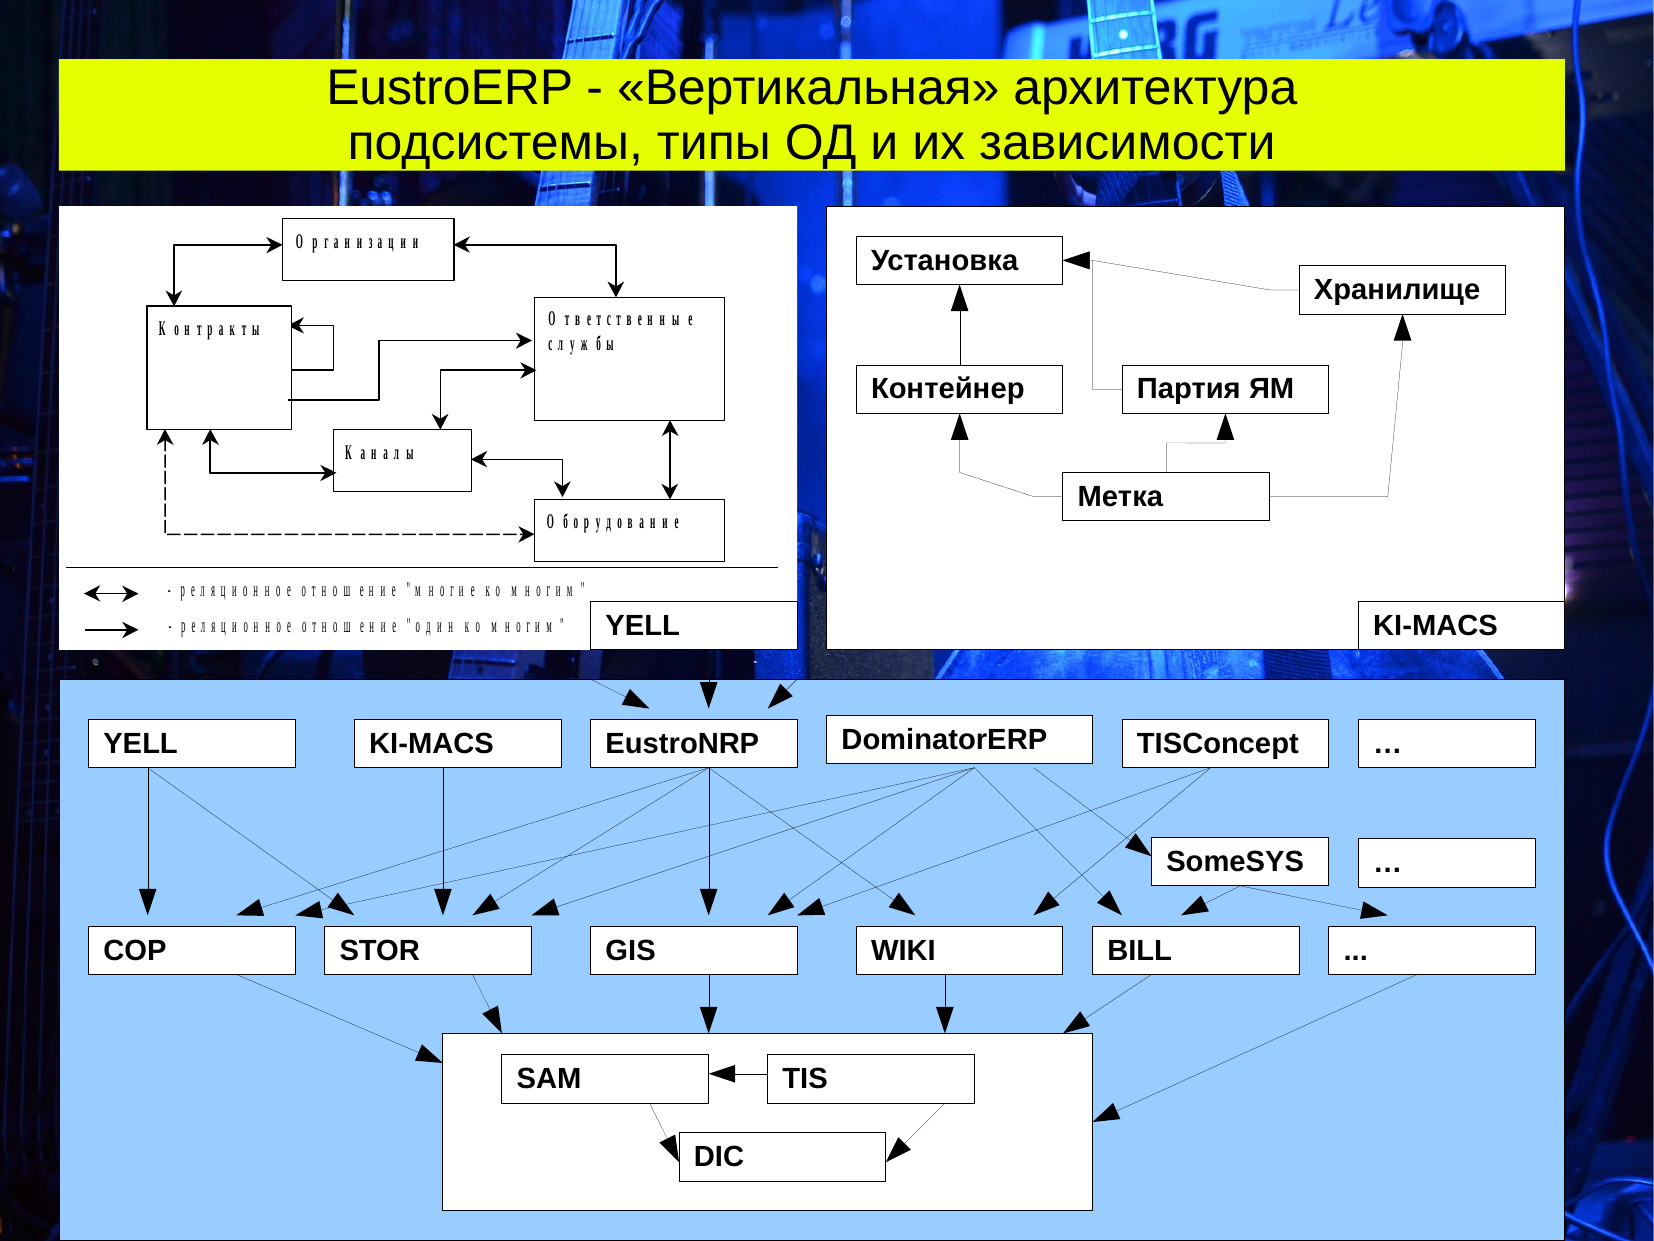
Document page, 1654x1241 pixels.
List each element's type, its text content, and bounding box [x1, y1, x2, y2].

text_box BILL [1092, 926, 1300, 975]
text_box Установка [856, 236, 1063, 285]
text_box YELL [590, 601, 798, 650]
text_box [59, 679, 1565, 1241]
picture [0, 0, 1654, 1241]
text_box [826, 206, 1565, 650]
text_box KI-MACS [354, 719, 562, 768]
text_box GIS [590, 926, 798, 975]
text_box DominatorERP [826, 715, 1093, 764]
text_box STOR [324, 926, 532, 975]
text_box Партия ЯМ [1122, 365, 1329, 414]
text_box SAM [501, 1054, 709, 1104]
text_box TISConcept [1122, 719, 1329, 768]
text_box … [1358, 719, 1536, 768]
text_box … [1358, 838, 1536, 888]
text_box TIS [767, 1054, 975, 1104]
text_box DIC [679, 1132, 886, 1182]
text_box EustroNRP [590, 719, 798, 768]
text_box WIKI [856, 926, 1063, 975]
text_box KI-MACS [1358, 601, 1565, 650]
title EustroERP - «Вертикальная» архитектура подсистемы, типы ОД и их зависимости [58, 59, 1565, 171]
text_box Хранилище [1299, 265, 1506, 315]
text_box YELL [88, 719, 296, 768]
text_box Метка [1062, 472, 1270, 521]
text_box COP [88, 926, 296, 975]
text_box Контейнер [856, 365, 1063, 414]
text_box SomeSYS [1151, 837, 1329, 886]
text_box ... [1328, 926, 1536, 975]
